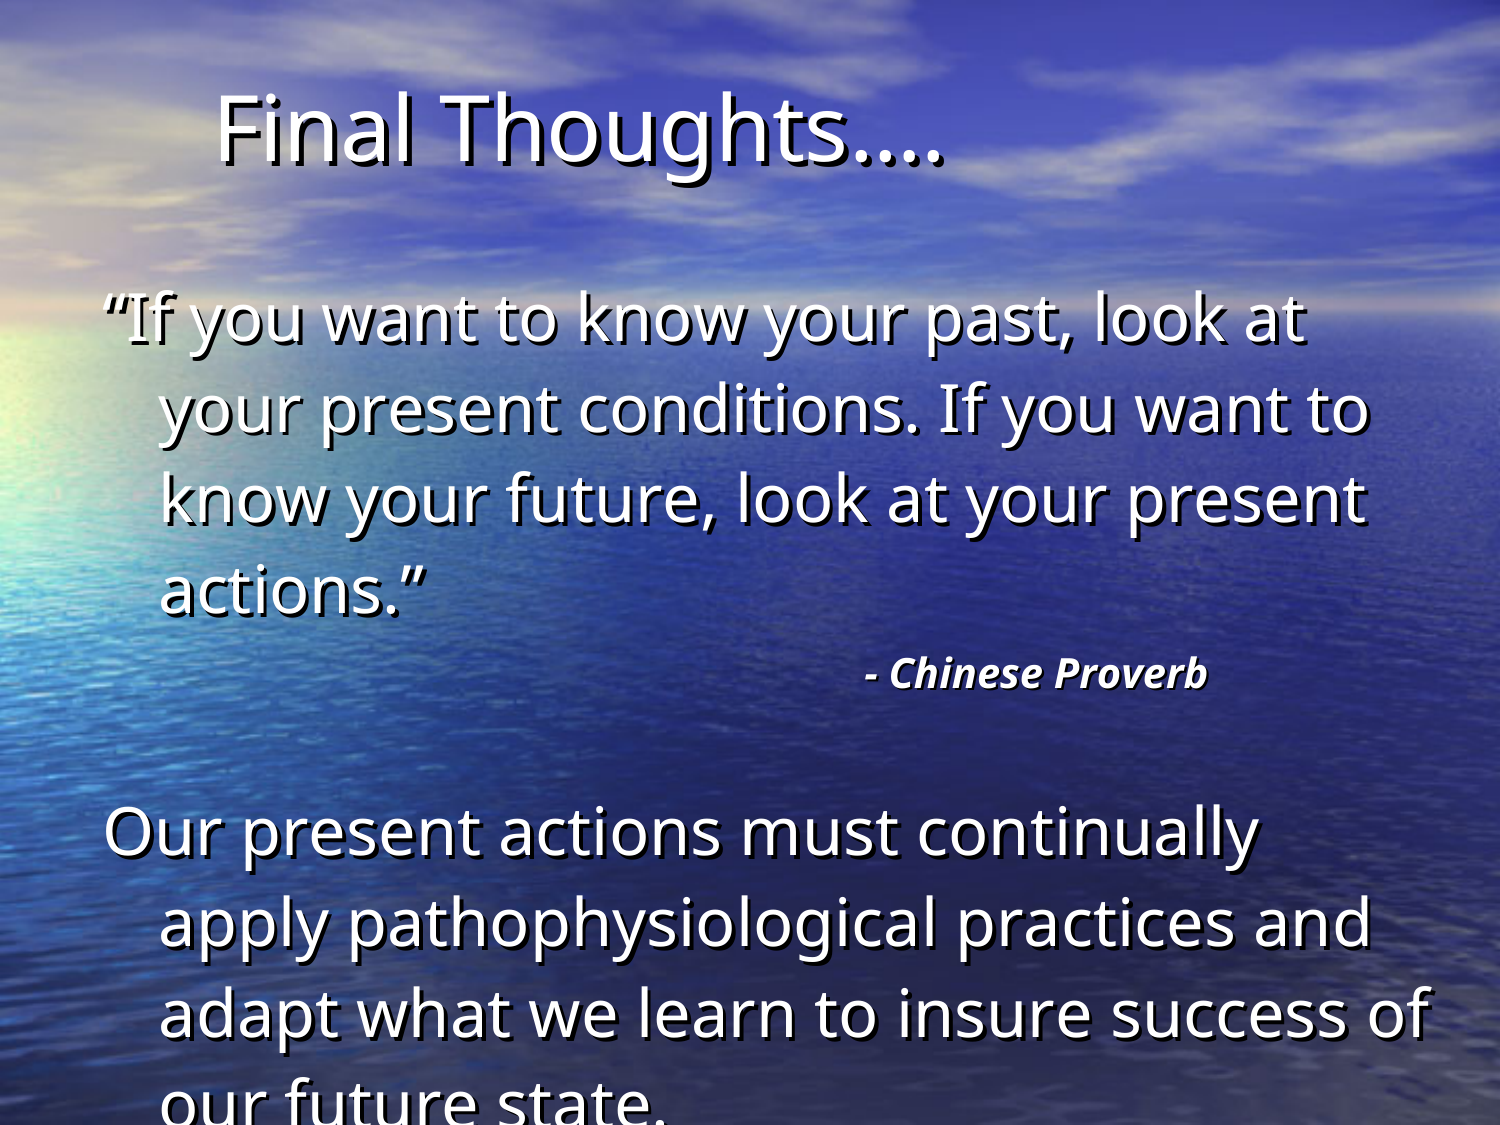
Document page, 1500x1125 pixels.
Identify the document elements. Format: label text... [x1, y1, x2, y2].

picture [0, 0, 1500, 1125]
title Final Thoughts…. [197, 70, 1500, 196]
list “If you want to know your past, look at your present conditions. If you want to know your future, look at your present actions.” - Chinese Proverb Our present actions must continually apply pathophysiological practices and adapt what we learn to insure success of our future state. [87, 262, 1450, 1125]
